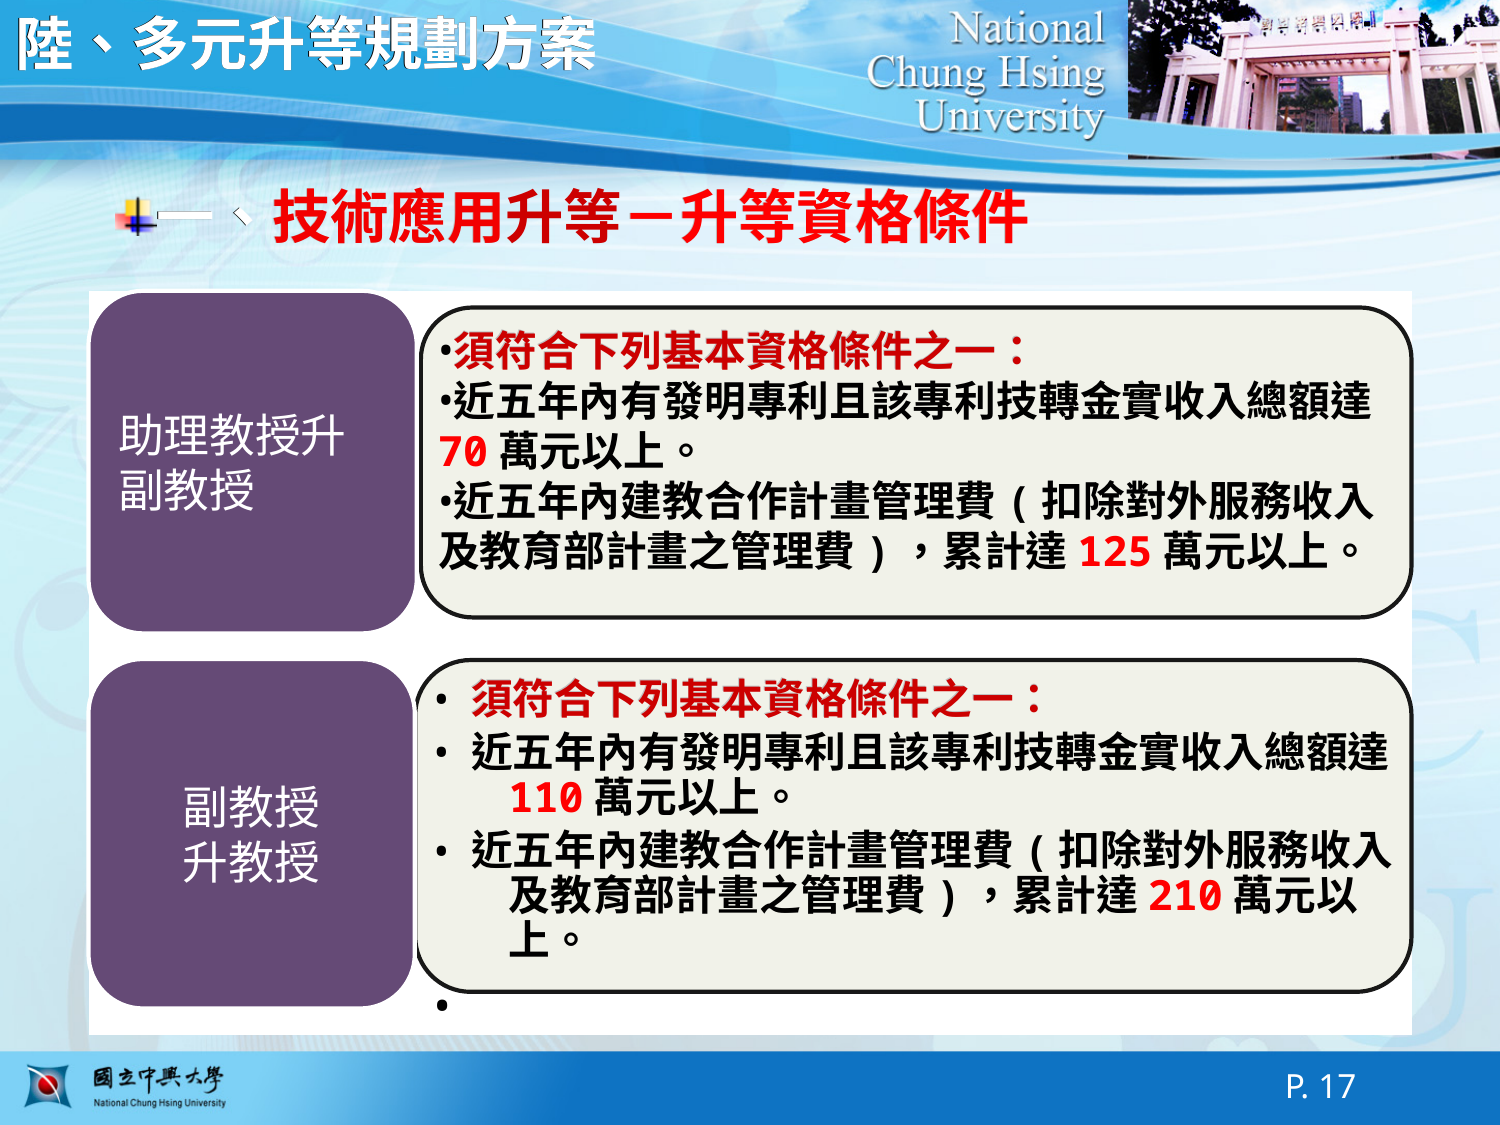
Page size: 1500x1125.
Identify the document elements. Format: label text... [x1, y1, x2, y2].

text_box [89, 291, 1412, 708]
text_box [89, 291, 131, 332]
text_box 須符合下列基本資格條件之一： 近五年內有發明專利且該專利技轉金實收入總額達110萬元以上。 近五年內建教合作計畫管理費(扣除對外服務收入及教育部計畫之管理費)，累計達210萬元以上。 [415, 660, 1412, 992]
text_box 一、技術應用升等－升等資格條件 [100, 173, 1270, 258]
text_box 副教授 升教授 [88, 658, 415, 1009]
text_box 陸、多元升等規劃方案 [0, 0, 821, 79]
text_box 助理教授升副教授 [88, 290, 417, 634]
text_box [89, 944, 1412, 1035]
text_box 須符合下列基本資格條件之一： 近五年內有發明專利且該專利技轉金實收入總額達70萬元以上。 近五年內建教合作計畫管理費(扣除對外服務收入及教育部計畫之管理費)，累計達125萬元以上。 [420, 307, 1412, 618]
